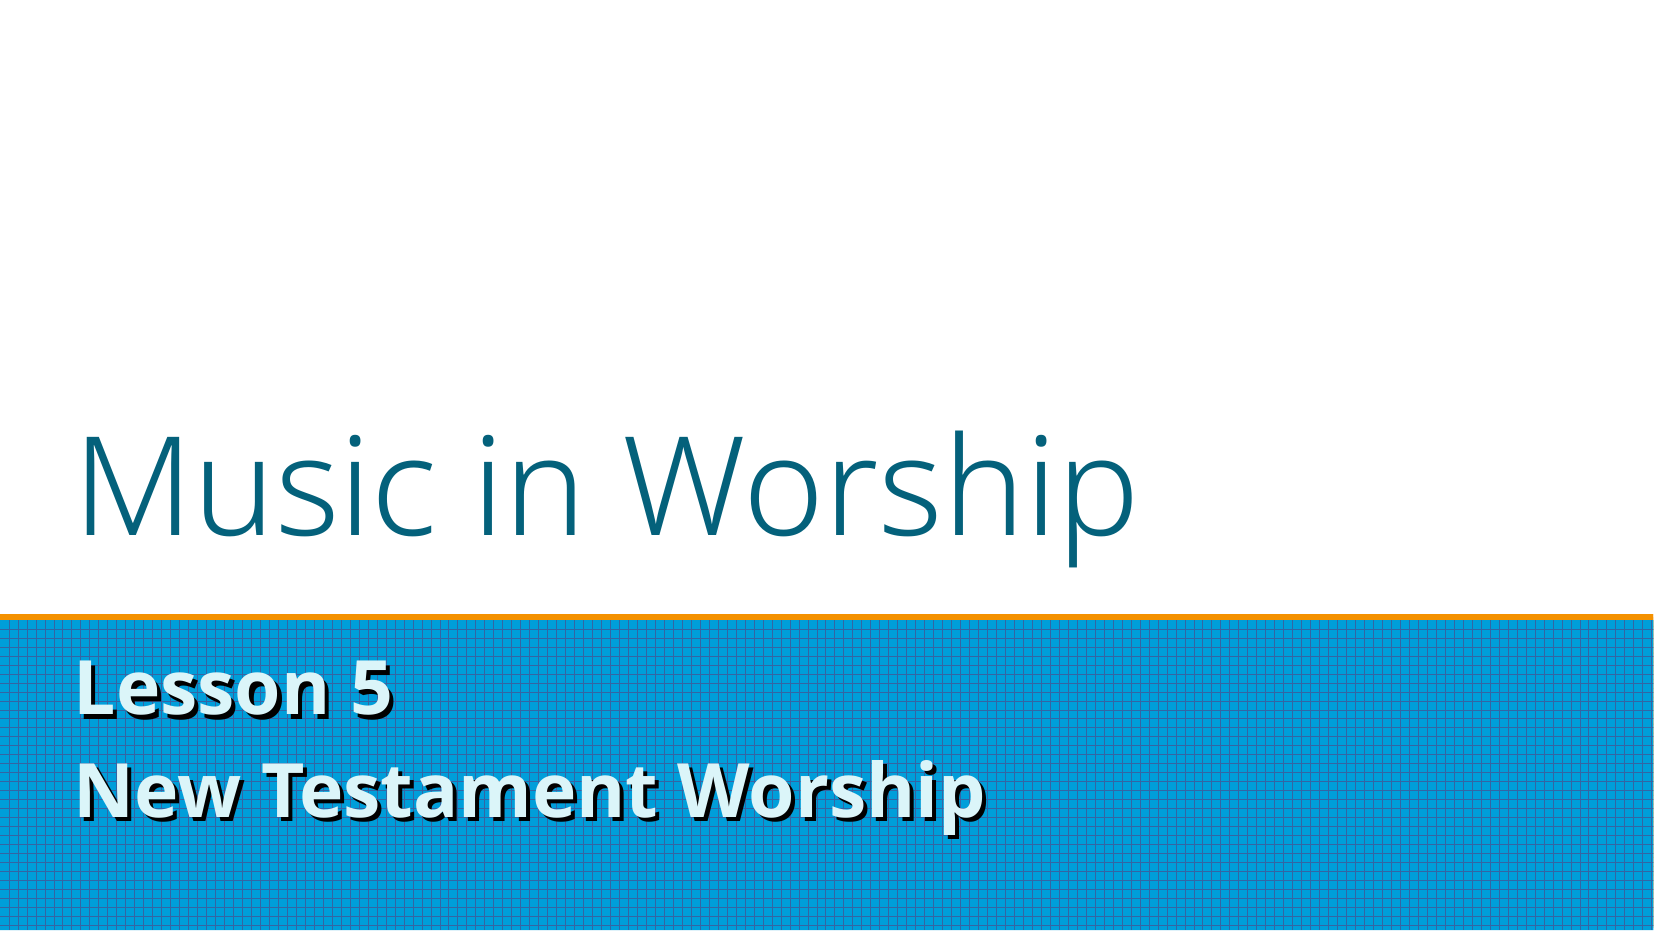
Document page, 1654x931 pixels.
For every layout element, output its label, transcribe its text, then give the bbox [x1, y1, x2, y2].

subtitle Lesson 5 New Testament Worship [73, 634, 1551, 840]
title Music in Worship [73, 44, 1551, 576]
